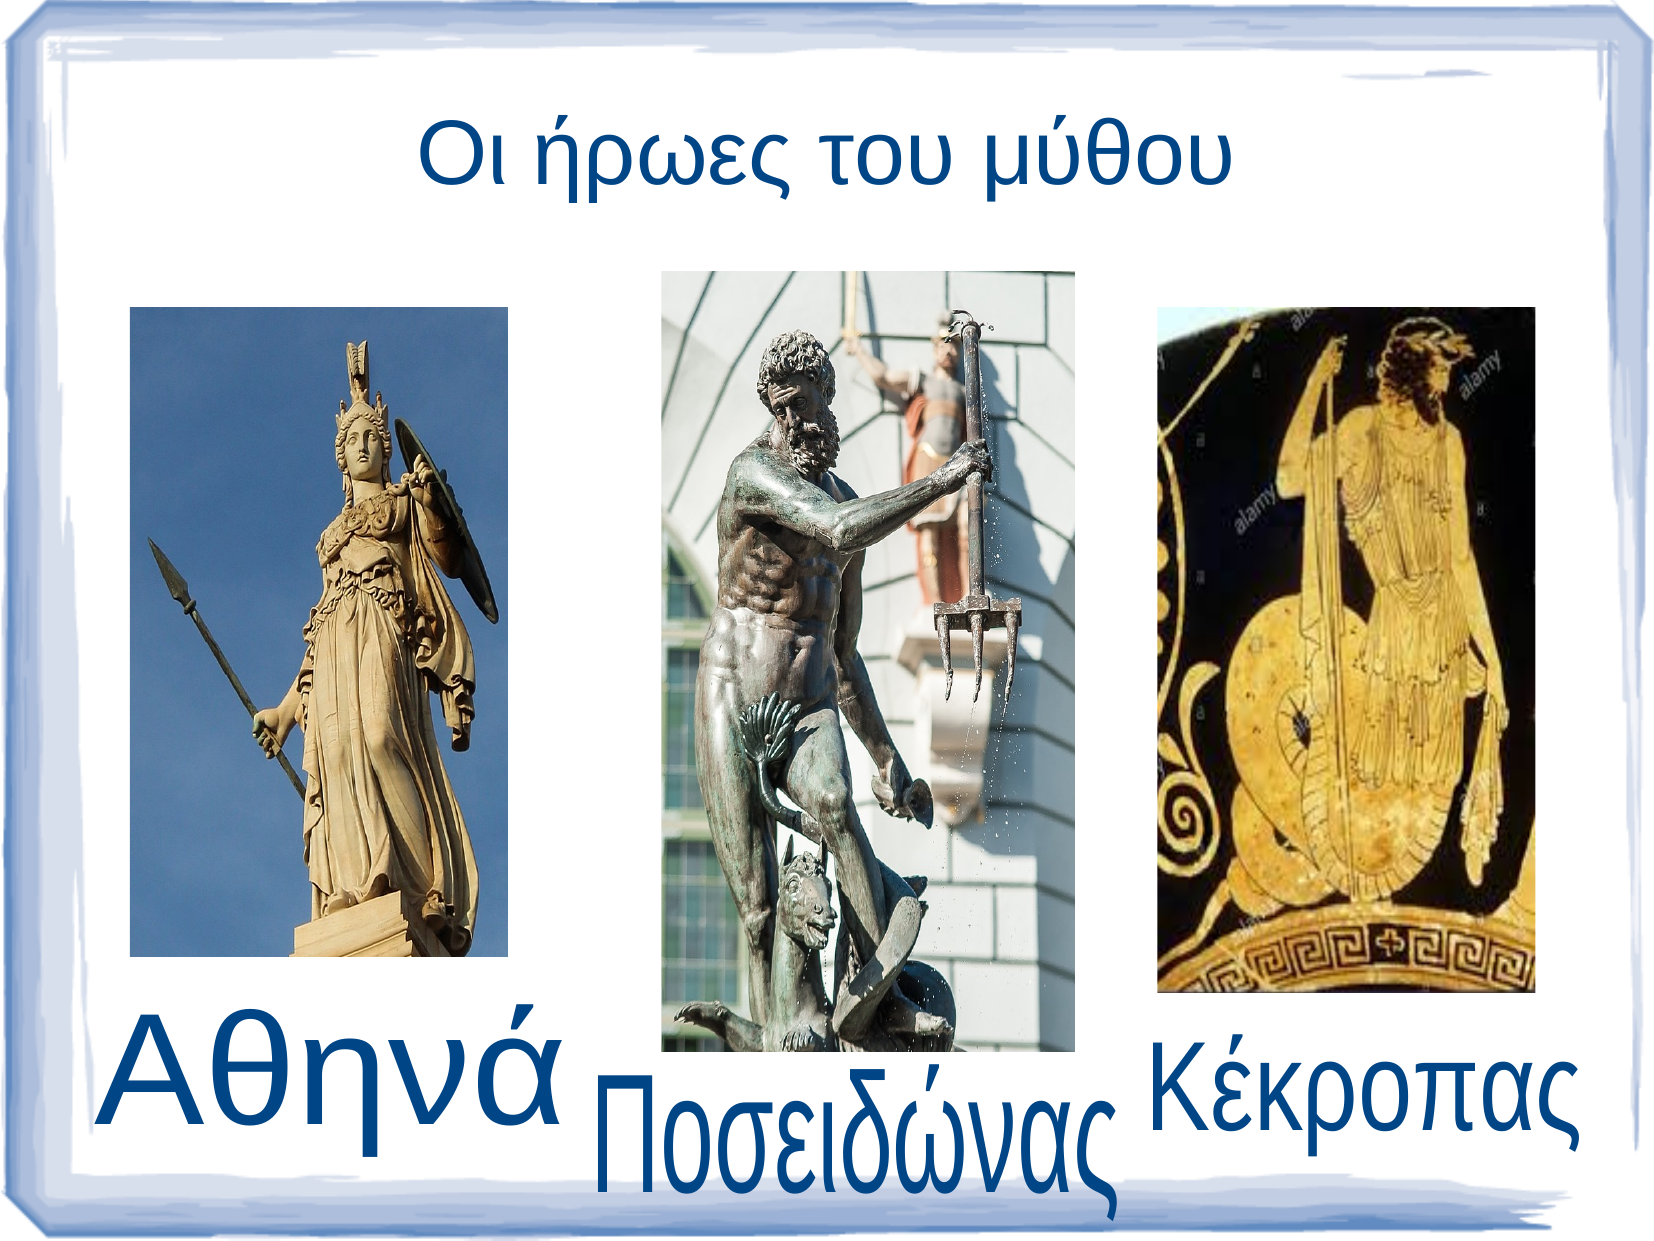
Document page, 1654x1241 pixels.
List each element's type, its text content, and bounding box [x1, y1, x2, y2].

text_box Αθηνά [94, 980, 567, 1158]
title Οι ήρωες του μύθου [82, 49, 1571, 257]
text_box Κέκροπας [1145, 1015, 1583, 1158]
picture [0, 0, 1654, 1241]
text_box Ποσειδώνας [590, 1039, 1146, 1229]
